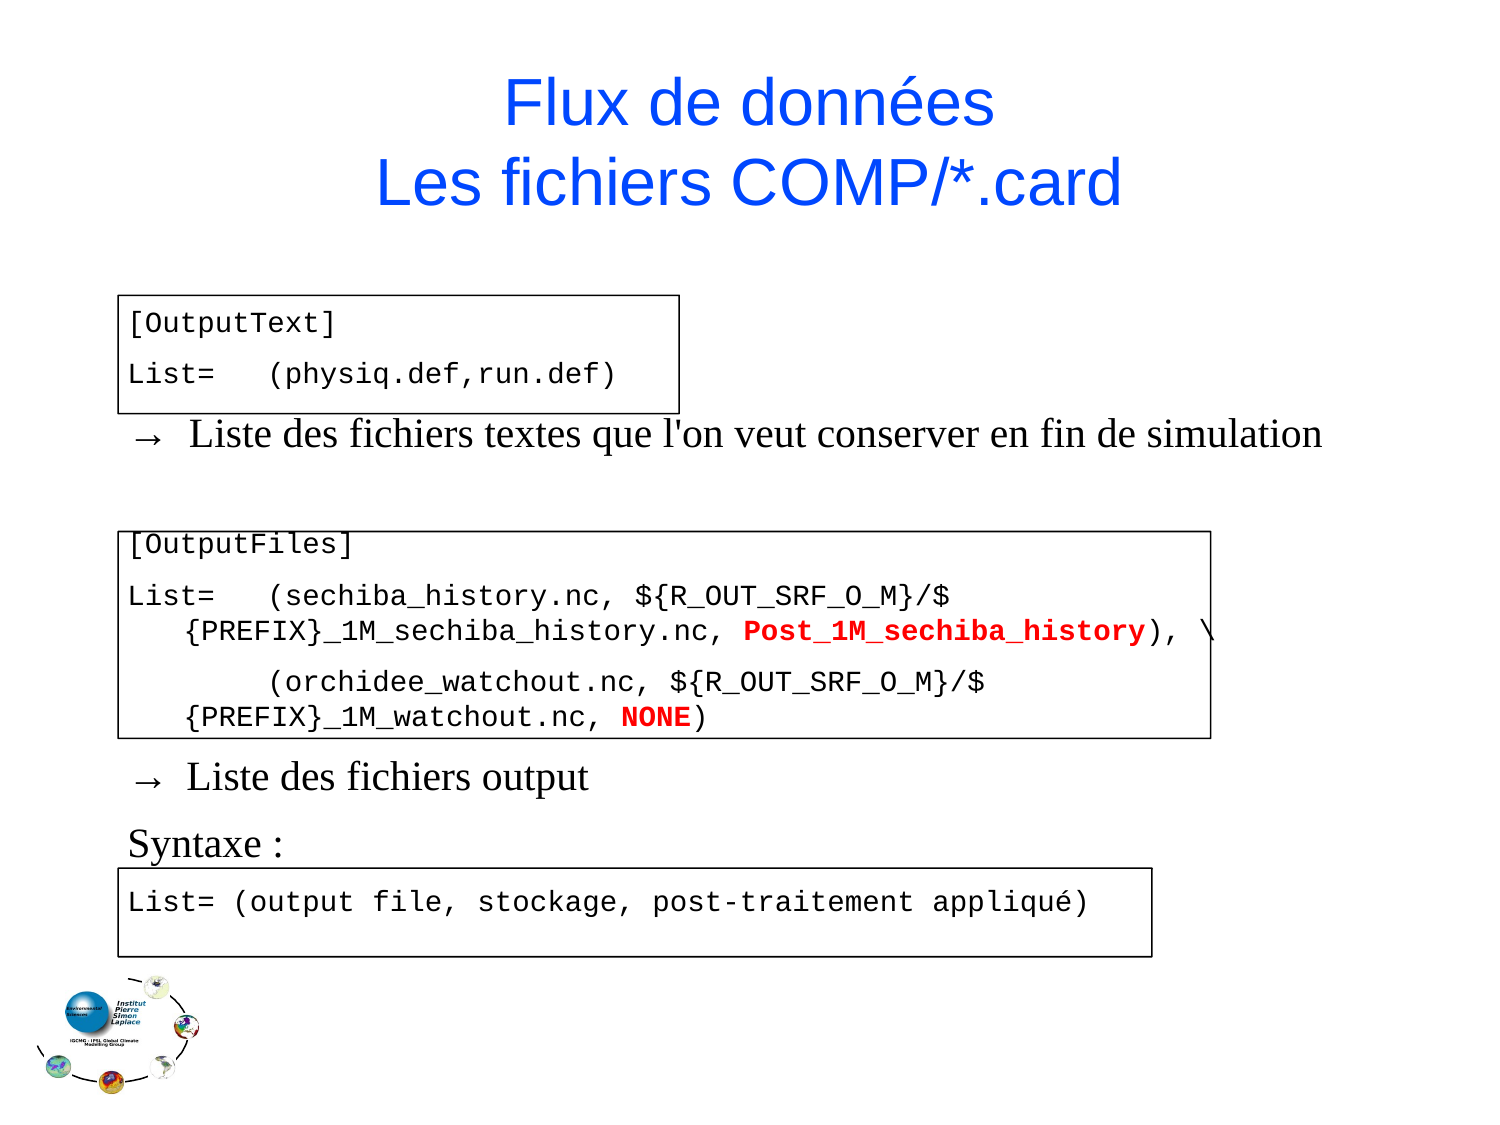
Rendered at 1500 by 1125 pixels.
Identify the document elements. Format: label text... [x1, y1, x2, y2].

title Flux de données Les fichiers COMP/*.card [75, 44, 1426, 233]
list [OutputText] List= (physiq.def,run.def) → Liste des fichiers textes que l'on veut conserver en fin de simulation [OutputFiles] List= (sechiba_history.nc, ${R_OUT_SRF_O_M}/${PREFIX}_1M_sechiba_history.nc, Post_1M_sechiba_history), \ (orchidee_watchout.nc, ${R_OUT_SRF_O_M}/${PREFIX}_1M_watchout.nc, NONE) → Liste des fichiers output Syntaxe : List= (output file, stockage, post-traitement appliqué) [112, 295, 1388, 1115]
picture [44, 1054, 72, 1079]
list [OutputText] List= (physiq.def,run.def) → Liste des fichiers textes que l'on veut conserver en fin de simulation [OutputFiles] List= (sechiba_history.nc, ${R_OUT_SRF_O_M}/${PREFIX}_1M_sechiba_history.nc, Post_1M_sechiba_history), \ (orchidee_watchout.nc, ${R_OUT_SRF_O_M}/${PREFIX}_1M_watchout.nc, NONE) → Liste des fichiers output Syntaxe : List= (output file, stockage, post-traitement appliqué) [119, 297, 678, 412]
picture [65, 990, 112, 1048]
picture [97, 1069, 112, 1095]
